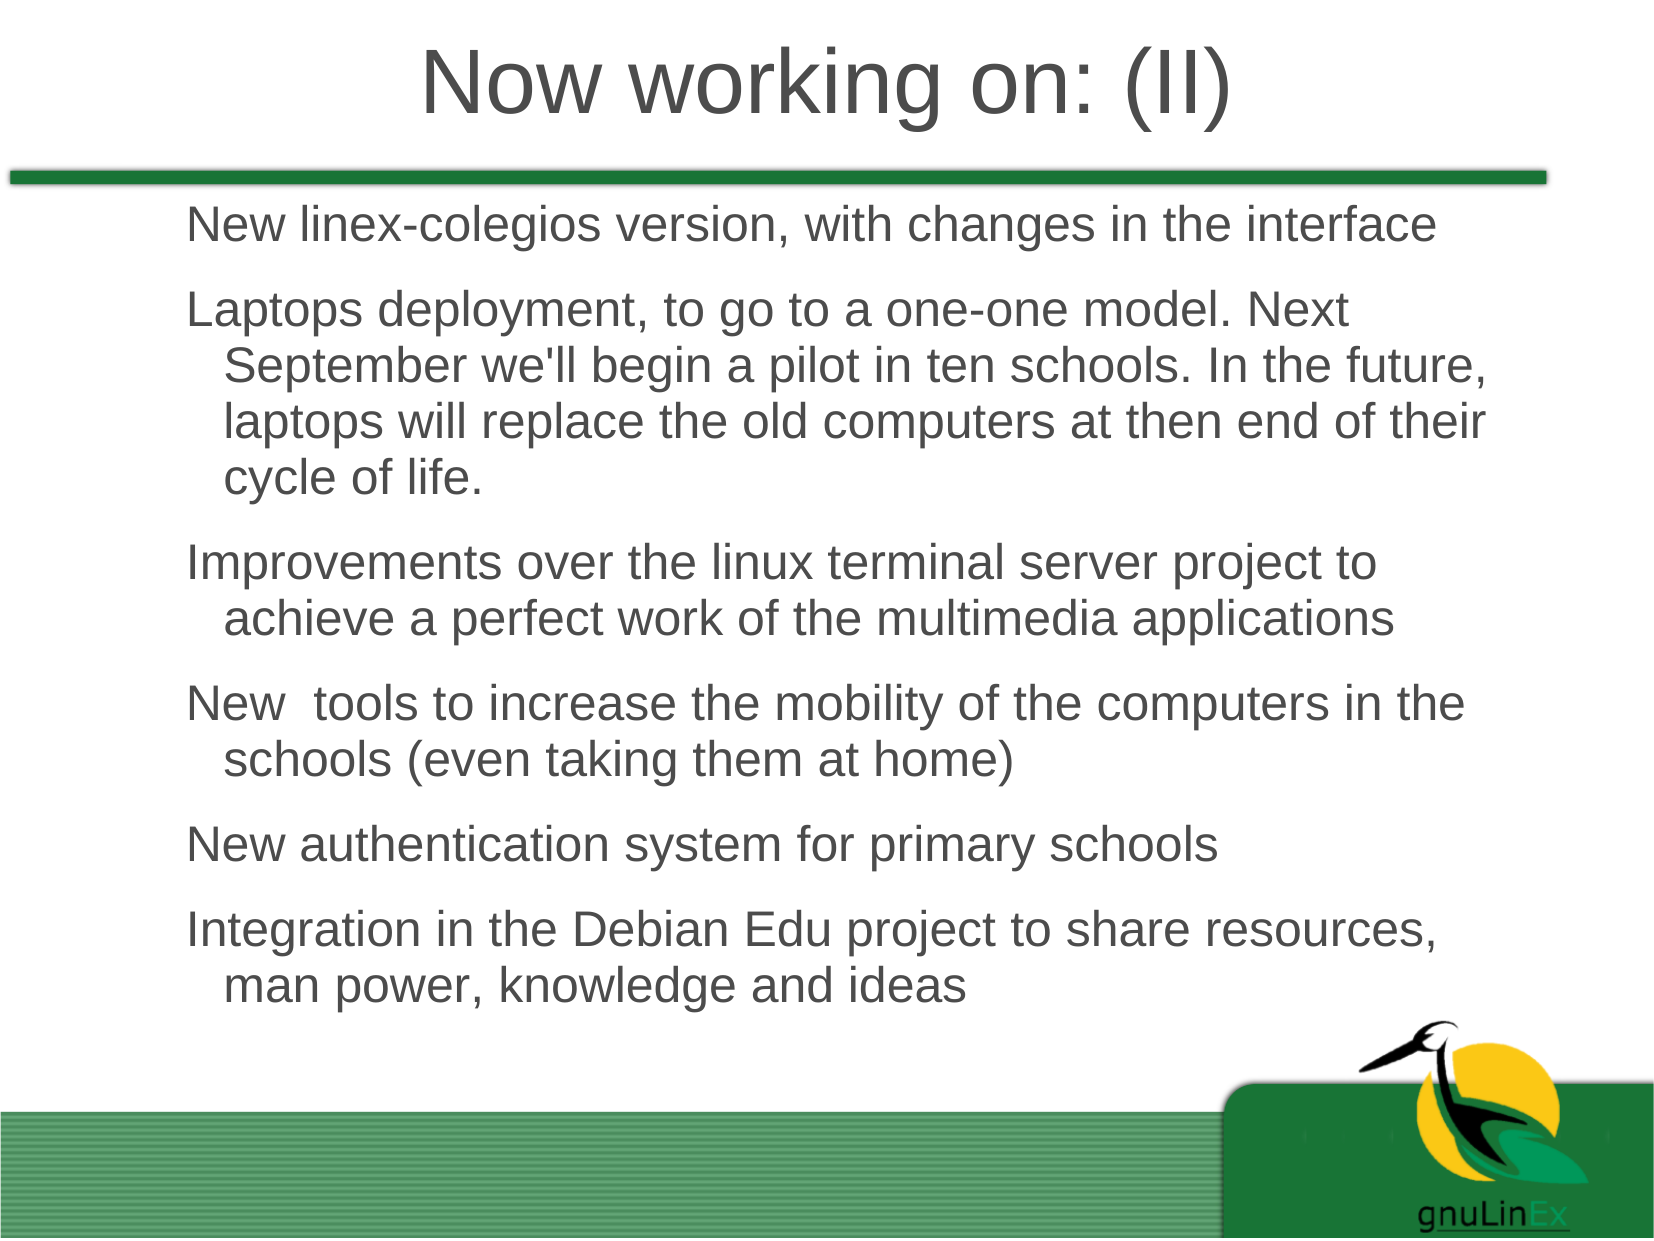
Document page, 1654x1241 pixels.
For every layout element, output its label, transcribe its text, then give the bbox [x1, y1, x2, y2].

picture [0, 0, 1654, 1238]
list New linex-colegios version, with changes in the interface Laptops deployment, to go to a one-one model. Next September we'll begin a pilot in ten schools. In the future, laptops will replace the old computers at then end of their cycle of life. Improvements over the linux terminal server project to achieve a perfect work of the multimedia applications New tools to increase the mobility of the computers in the schools (even taking them at home) New authentication system for primary schools Integration in the Debian Edu project to share resources, man power, knowledge and ideas [110, 196, 1523, 1089]
title Now working on: (II) [121, 0, 1534, 164]
